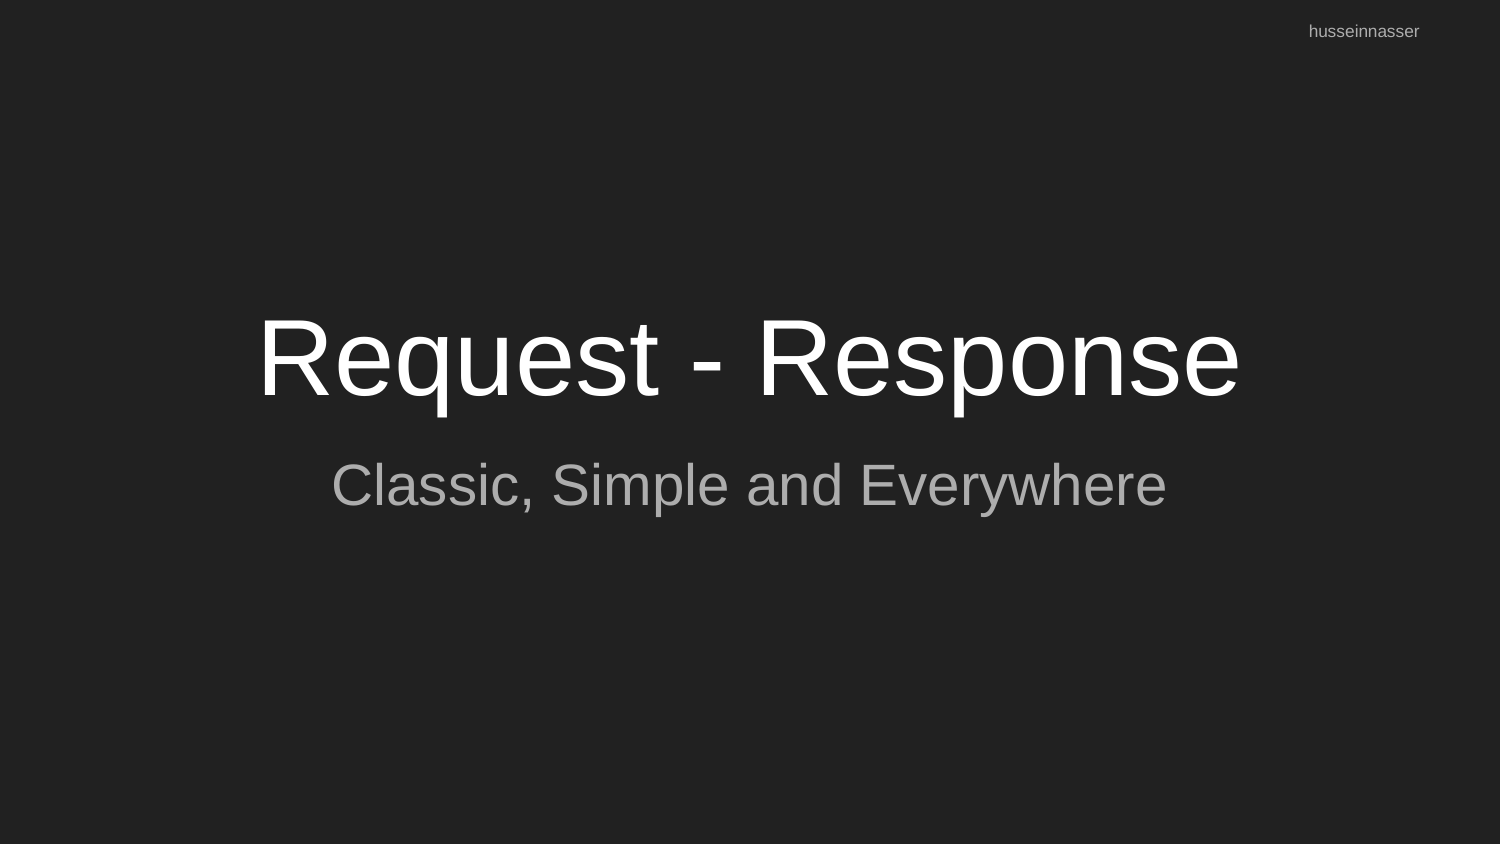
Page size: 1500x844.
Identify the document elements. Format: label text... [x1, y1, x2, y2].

title Request - Response [51, 95, 1449, 432]
subtitle husseinnasser [1236, 11, 1492, 53]
subtitle Classic, Simple and Everywhere [51, 432, 1449, 563]
